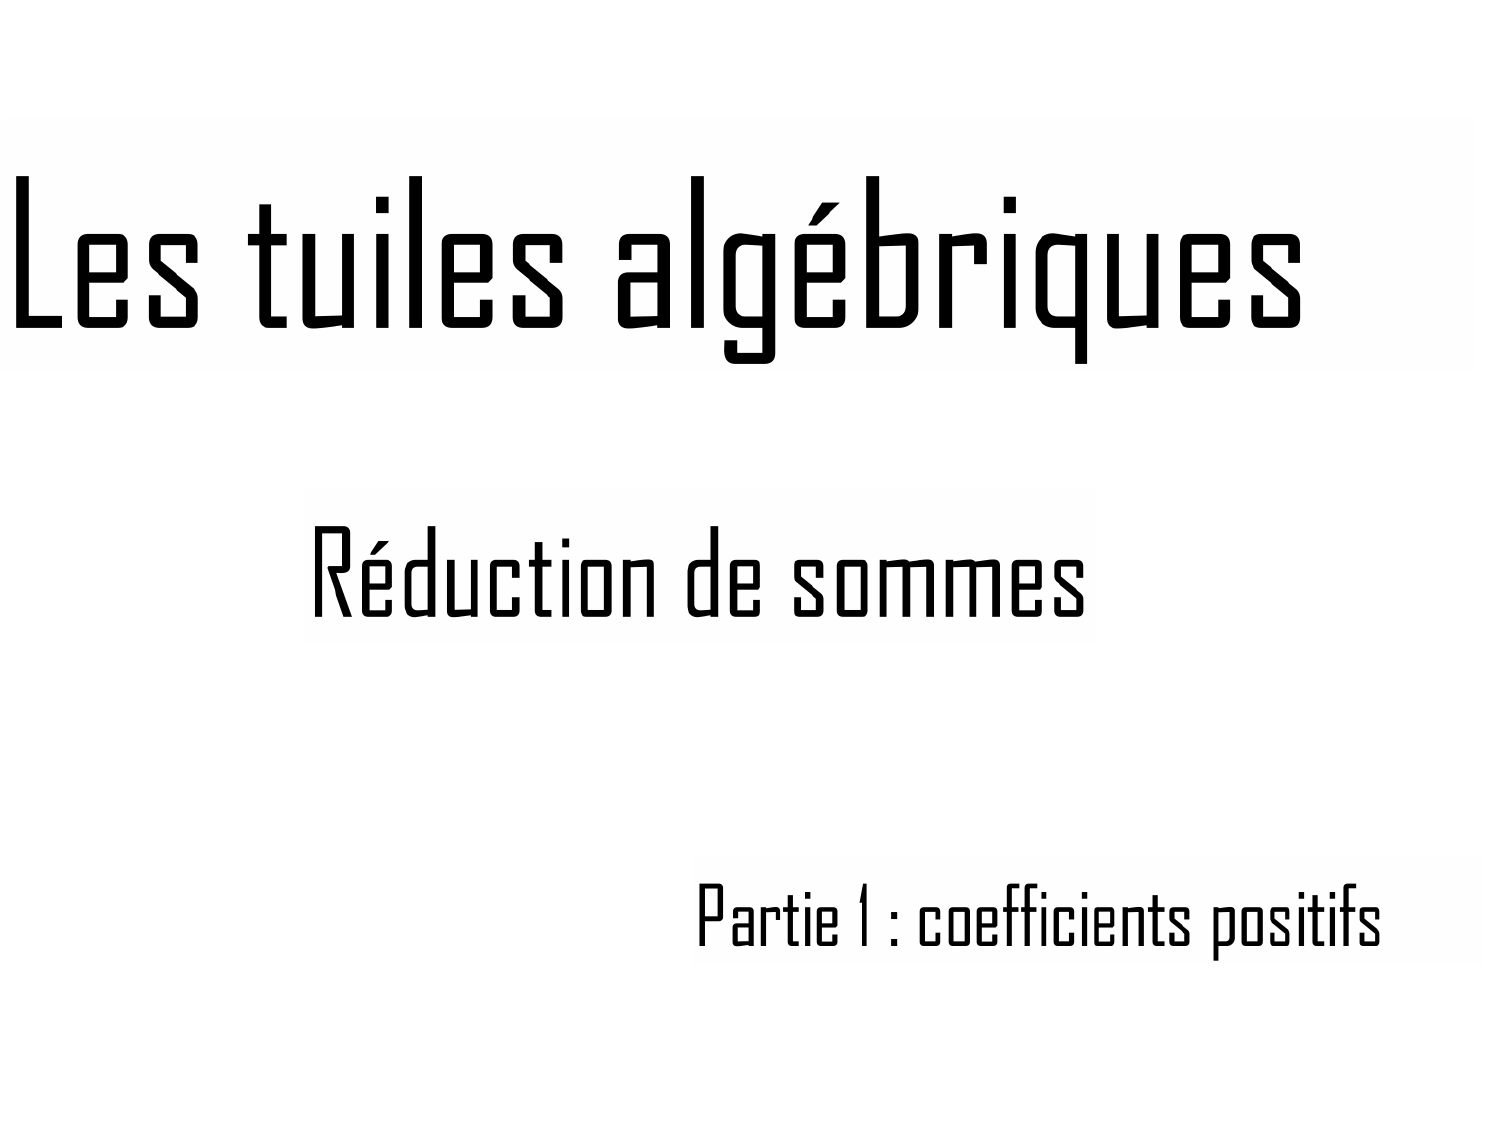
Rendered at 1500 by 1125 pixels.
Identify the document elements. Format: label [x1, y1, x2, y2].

picture [0, 117, 1483, 965]
